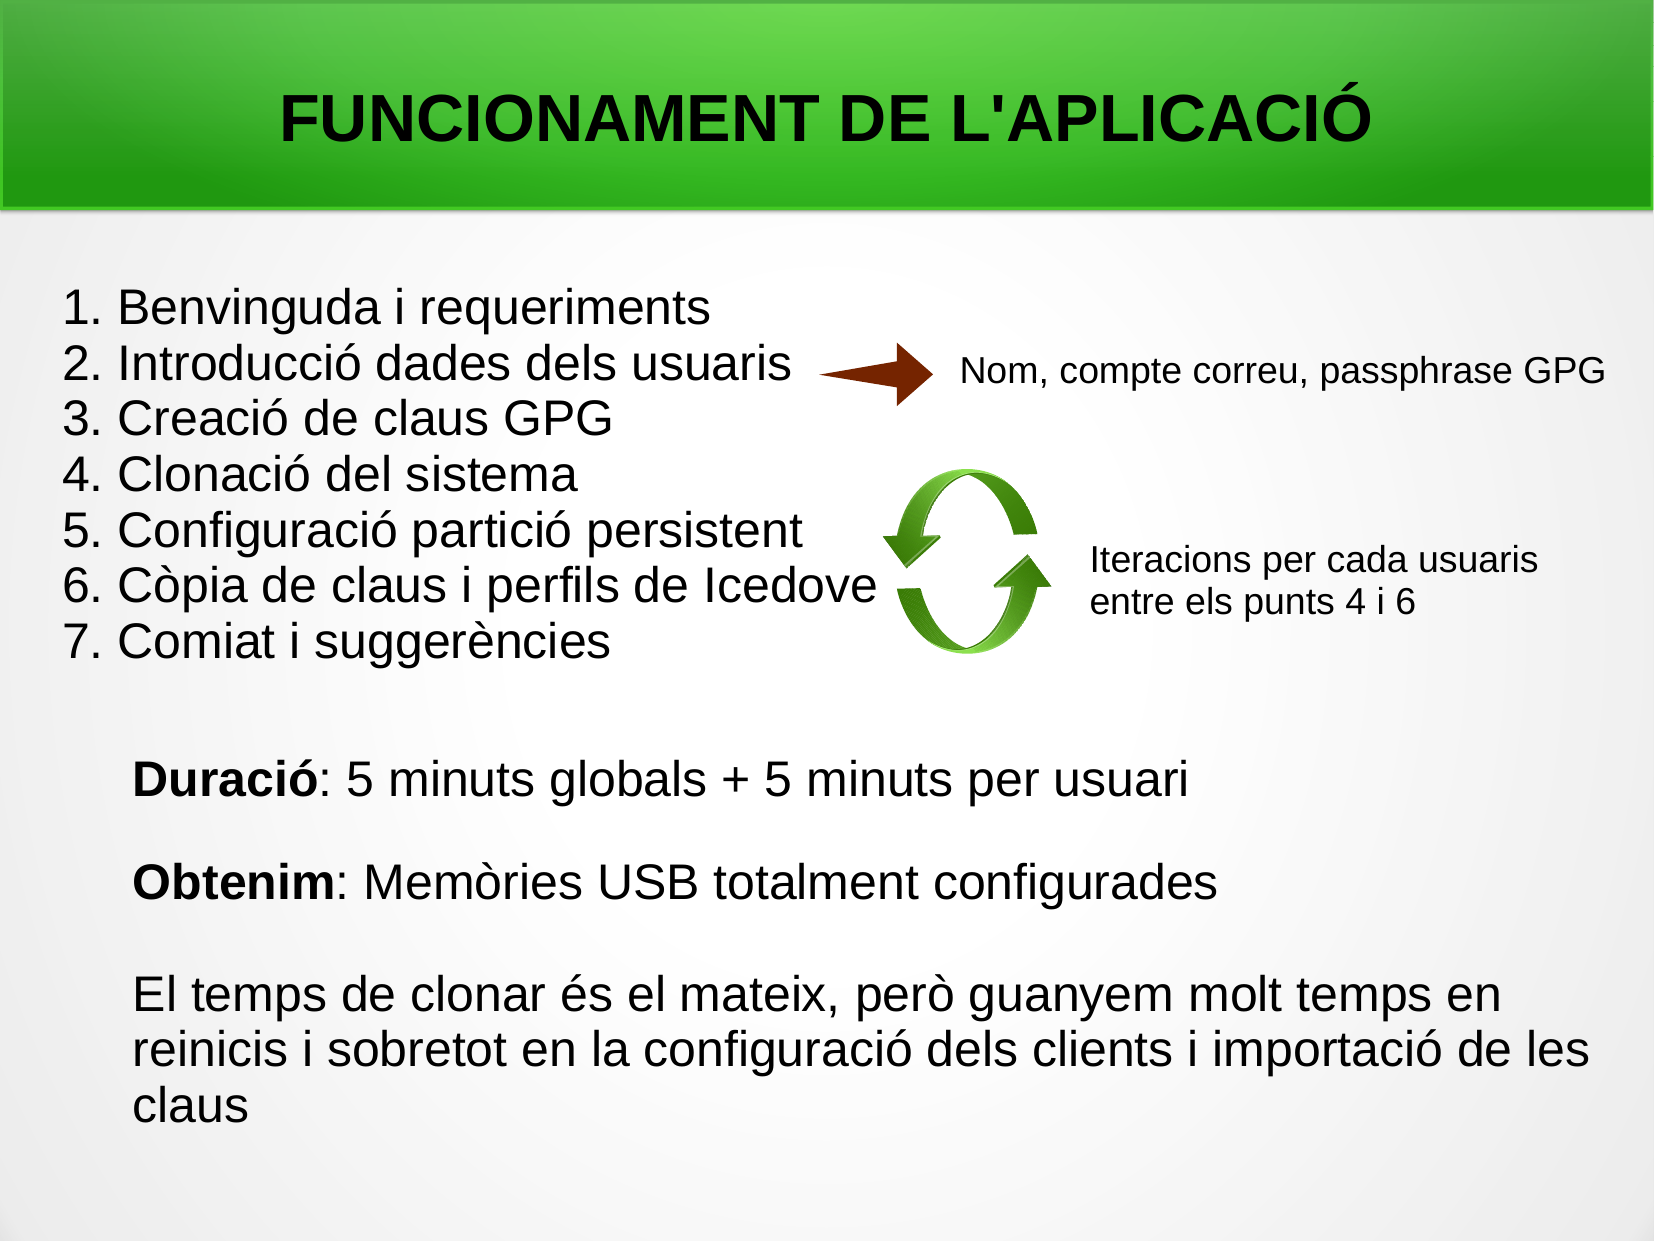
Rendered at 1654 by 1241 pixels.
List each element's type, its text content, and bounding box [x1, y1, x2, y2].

title FUNCIONAMENT DE L'APLICACIÓ [82, 47, 1571, 189]
text_box 1. Benvinguda i requeriments 2. Introducció dades dels usuaris 3. Creació de claus GPG 4. Clonació del sistema 5. Configuració partició persistent 6. Còpia de claus i perfils de Icedove 7. Comiat i suggerències [47, 271, 934, 721]
picture [819, 342, 934, 407]
text_box Duració: 5 minuts globals + 5 minuts per usuari [118, 744, 1394, 839]
text_box Nom, compte correu, passphrase GPG [944, 342, 1654, 414]
text_box Obtenim: Memòries USB totalment configurades El temps de clonar és el mateix, però guanyem molt temps en reinicis i sobretot en la configuració dels clients i importació de les claus [118, 846, 1607, 1205]
text_box Iteracions per cada usuaris entre els punts 4 i 6 [1074, 531, 1642, 631]
picture [874, 460, 1056, 662]
